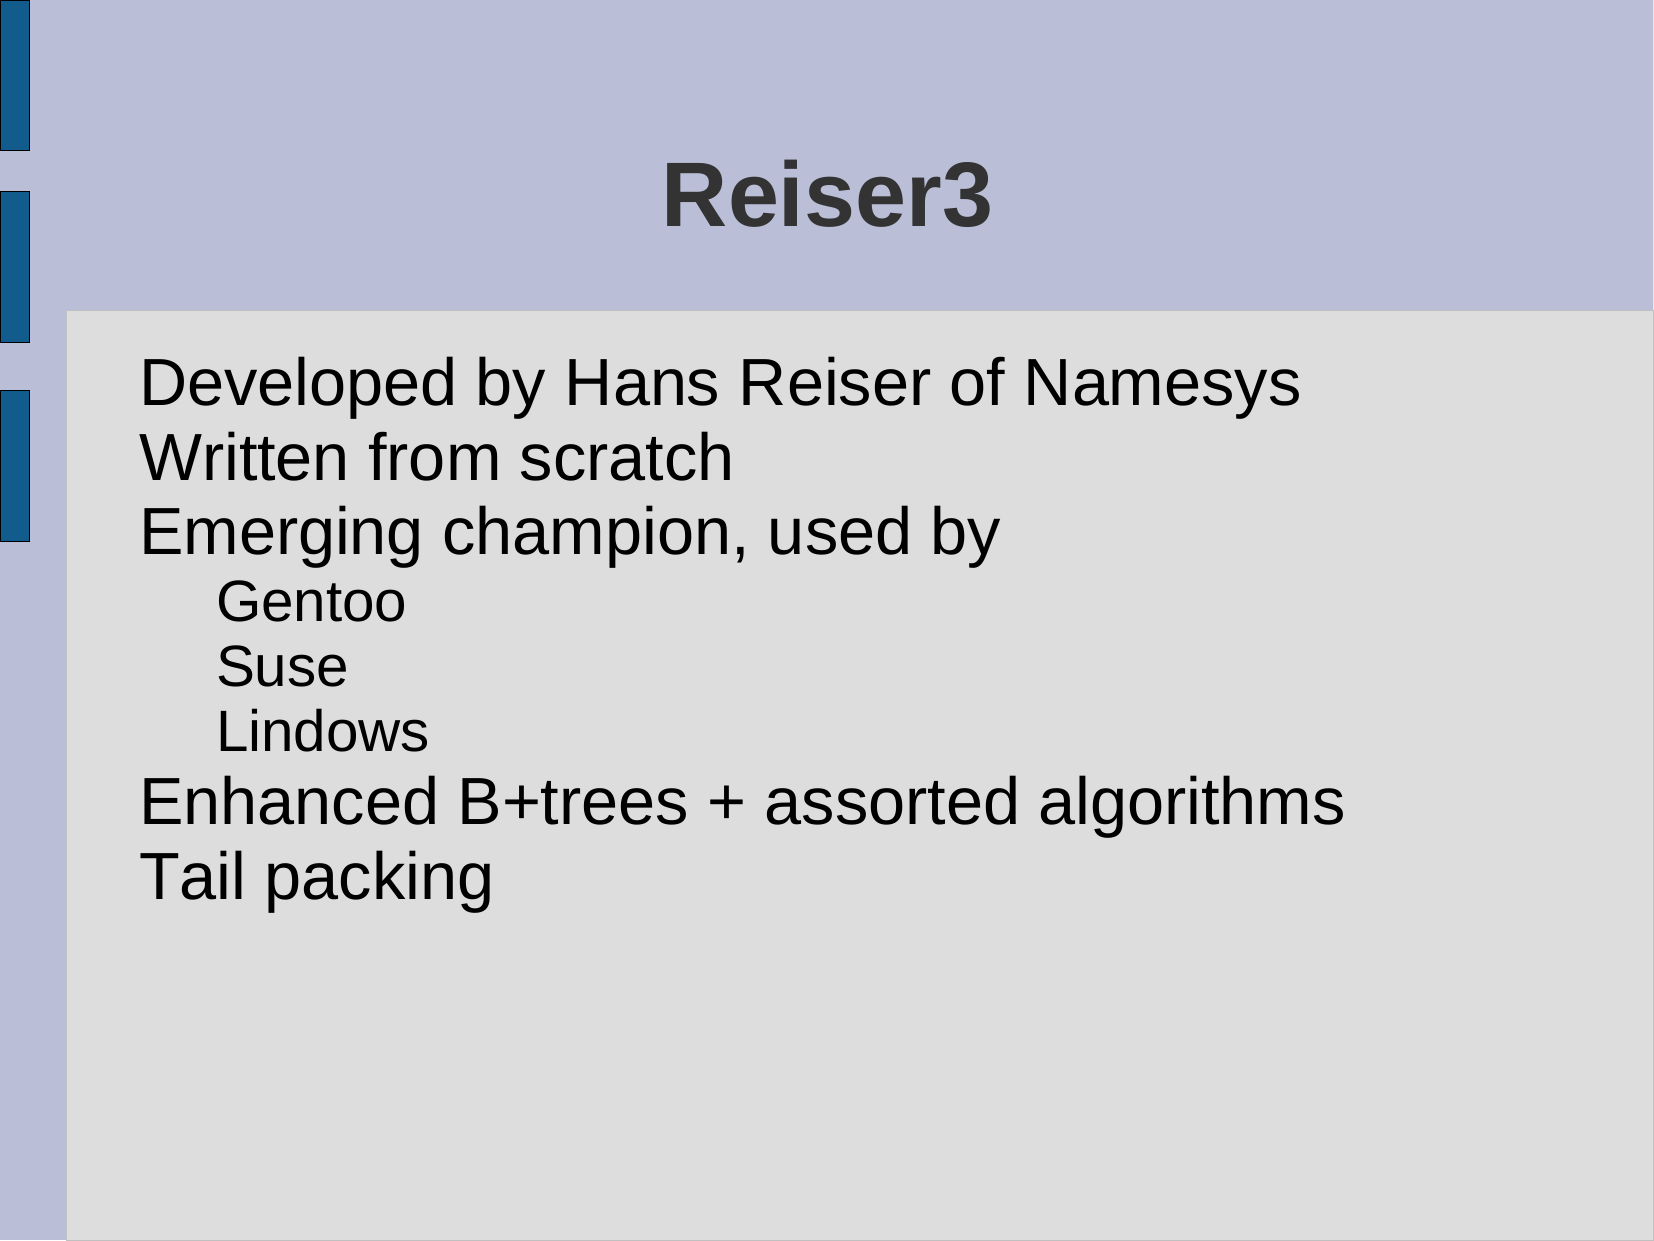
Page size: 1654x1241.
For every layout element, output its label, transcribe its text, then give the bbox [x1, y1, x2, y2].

title Reiser3 [121, 91, 1534, 299]
list Developed by Hans Reiser of Namesys Written from scratch Emerging champion, used by Gentoo Suse Lindows Enhanced B+trees + assorted algorithms Tail packing [121, 344, 1534, 1127]
